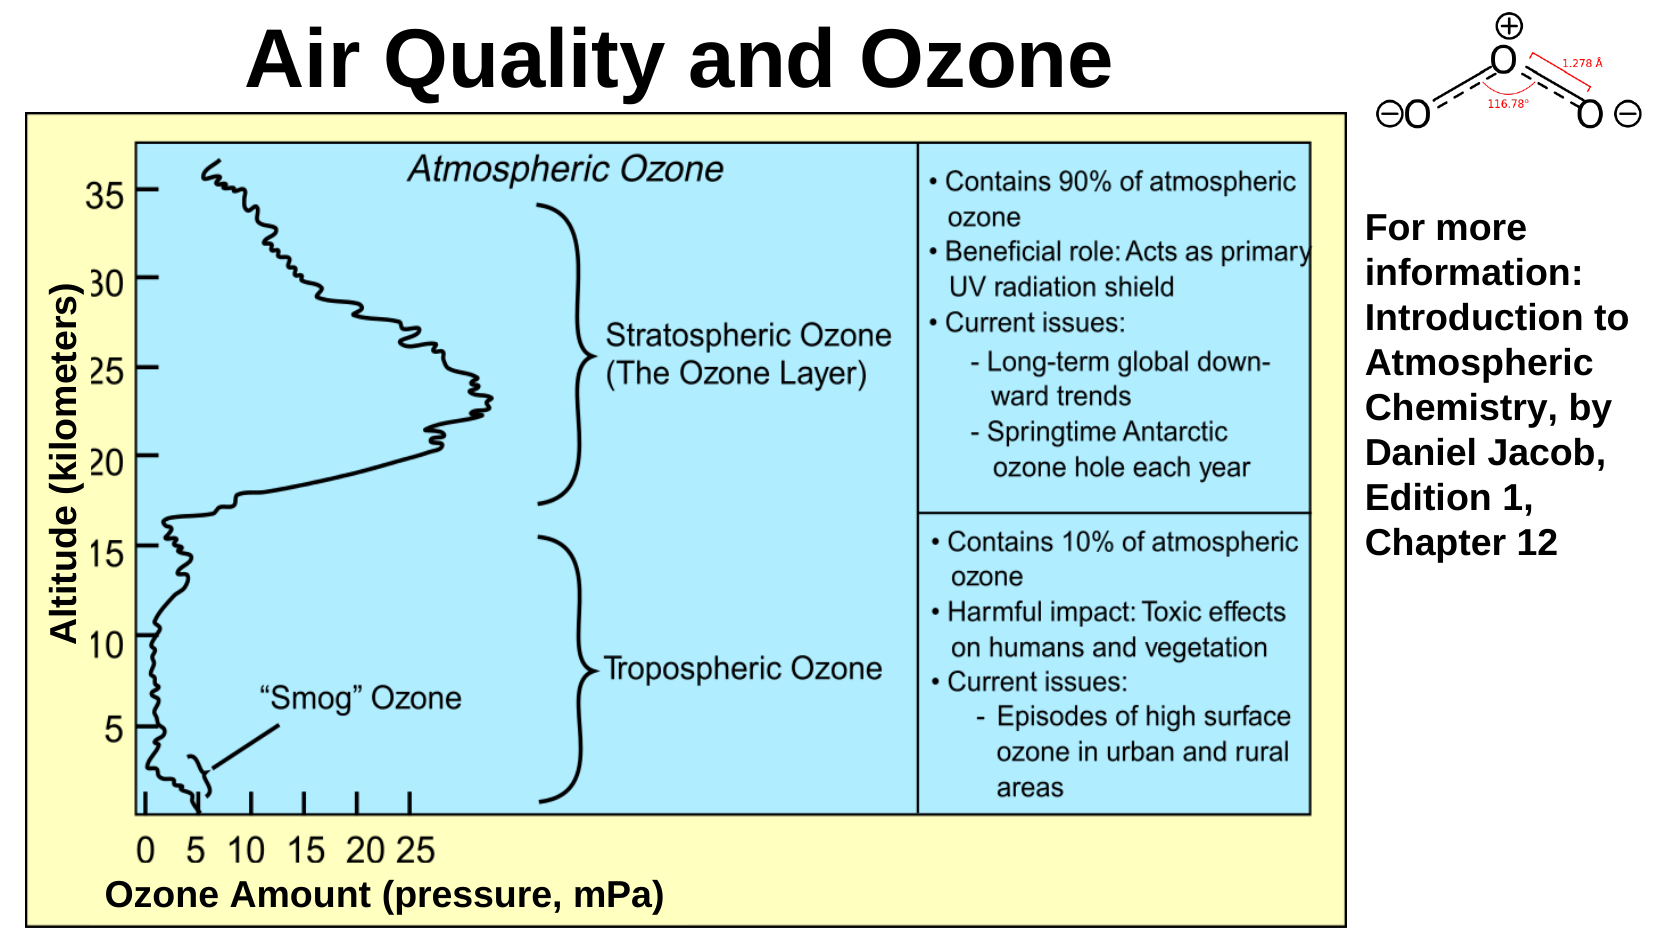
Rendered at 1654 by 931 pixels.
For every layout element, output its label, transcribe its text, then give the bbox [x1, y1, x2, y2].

text_box Air Quality and Ozone [4, 0, 1355, 112]
picture [1375, 11, 1642, 131]
picture [25, 112, 1347, 928]
text_box For more information: Introduction to Atmospheric Chemistry, by Daniel Jacob, Edition 1, Chapter 12 [1350, 195, 1651, 571]
text_box Ozone Amount (pressure, mPa) [89, 862, 688, 925]
text_box Altitude (kilometers) [31, 222, 92, 661]
